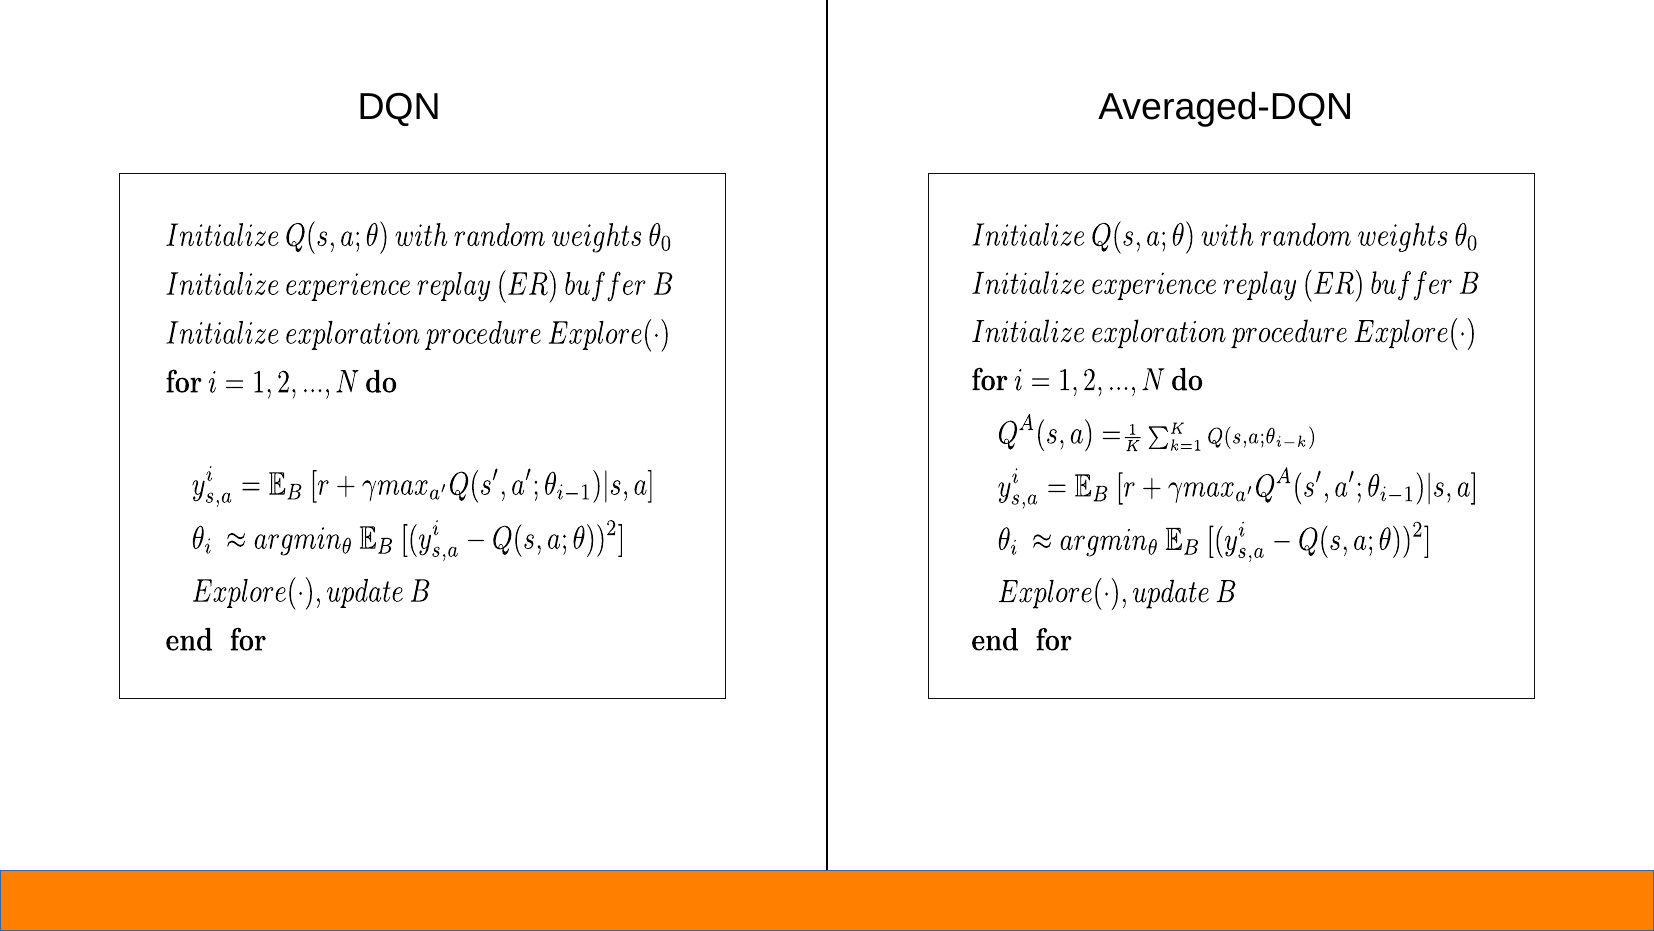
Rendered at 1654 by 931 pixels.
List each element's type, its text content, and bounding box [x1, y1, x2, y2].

picture [165, 221, 674, 651]
picture [971, 221, 1480, 651]
text_box [0, 870, 1654, 931]
text_box Averaged-DQN [970, 77, 1481, 135]
text_box DQN [144, 77, 655, 135]
